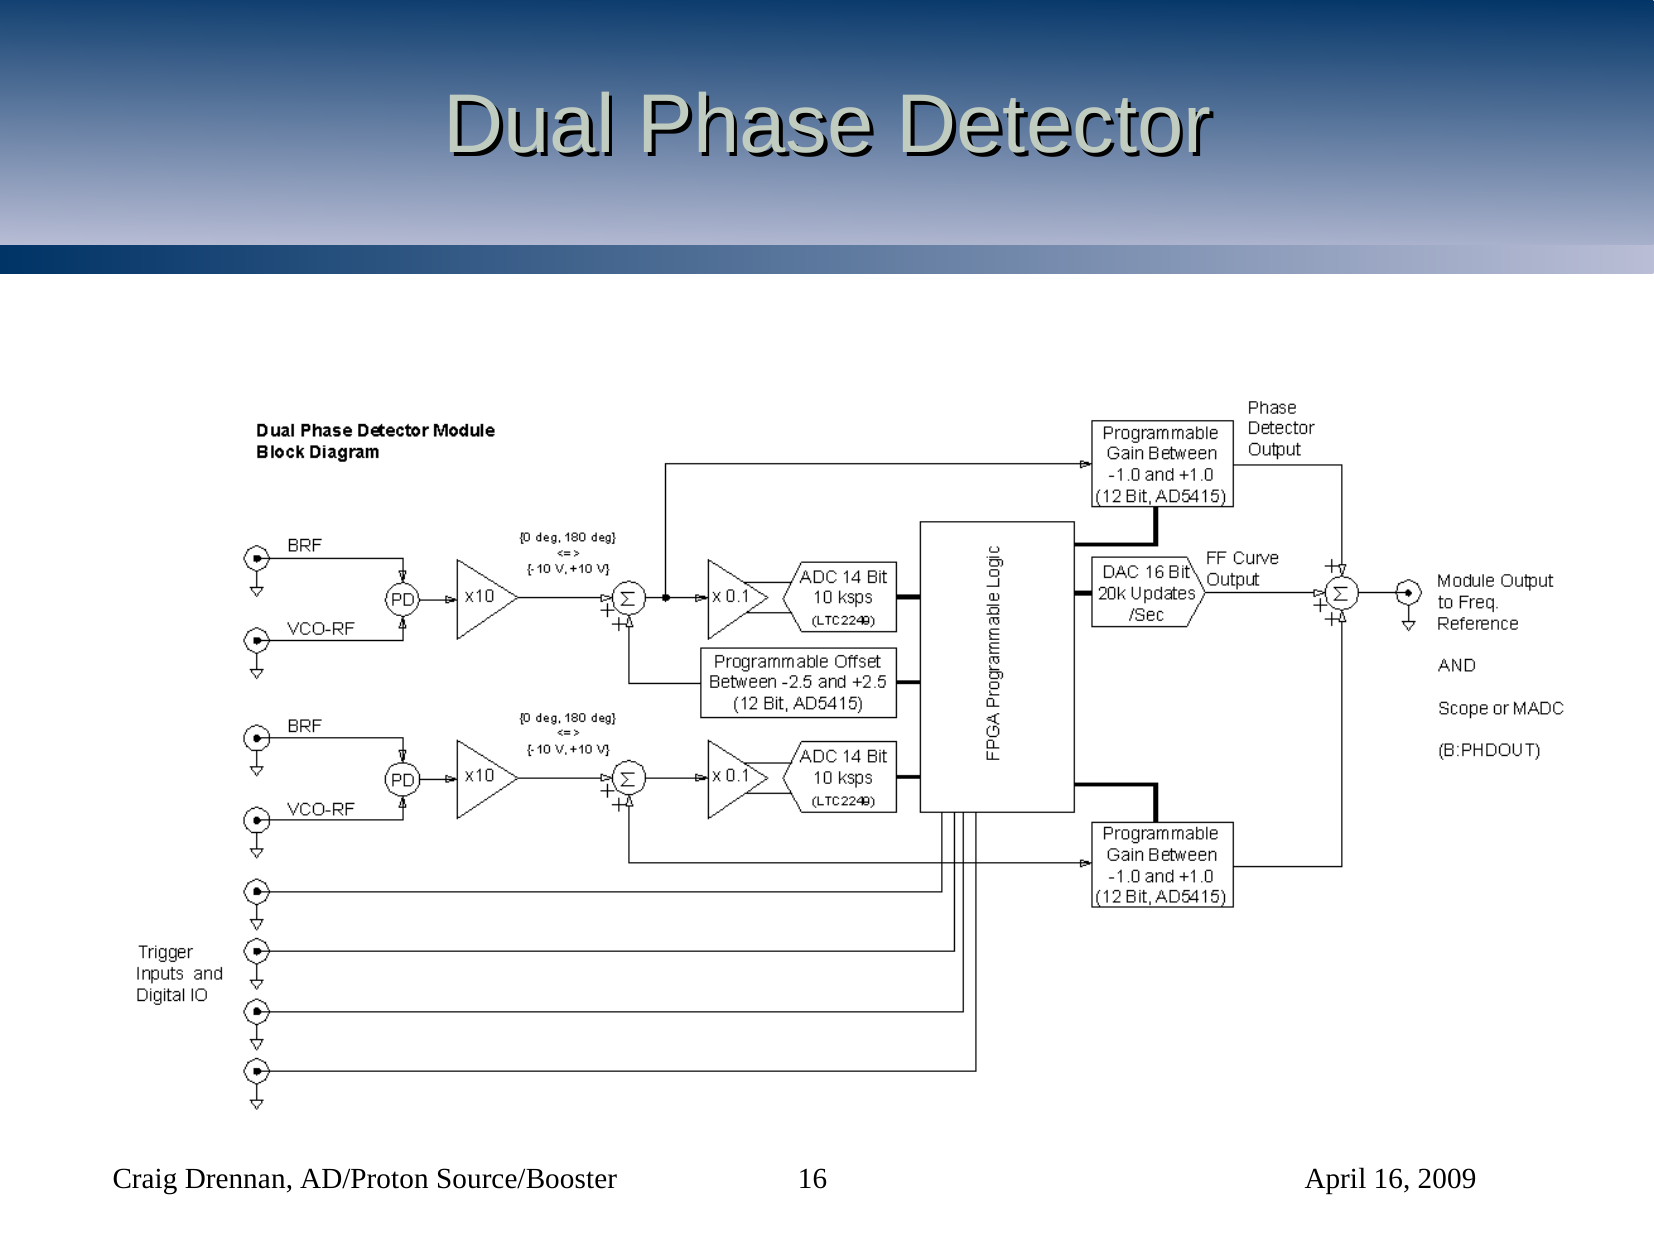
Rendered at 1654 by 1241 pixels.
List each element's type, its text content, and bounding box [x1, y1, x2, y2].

title Dual Phase Detector [121, 20, 1534, 228]
picture [101, 299, 1576, 1126]
